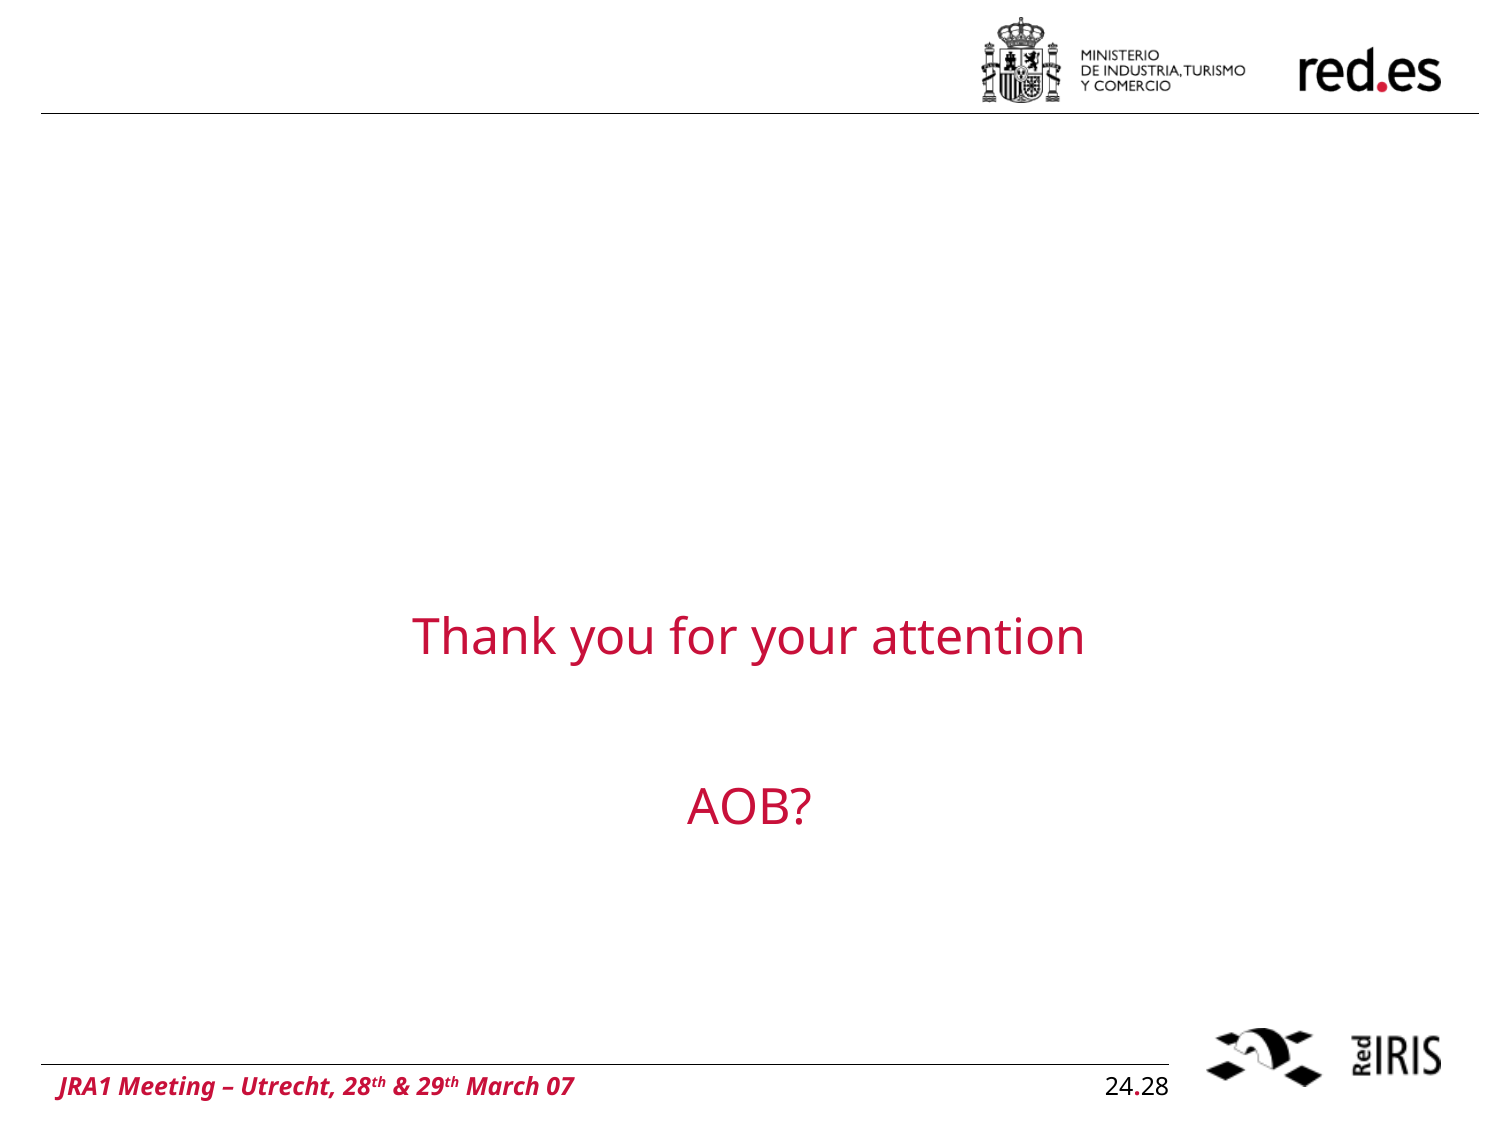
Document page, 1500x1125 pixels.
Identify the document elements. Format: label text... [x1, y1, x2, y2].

picture [981, 17, 1441, 103]
list Thank you for your attention AOB? [75, 177, 1425, 1009]
picture [1206, 1028, 1441, 1087]
